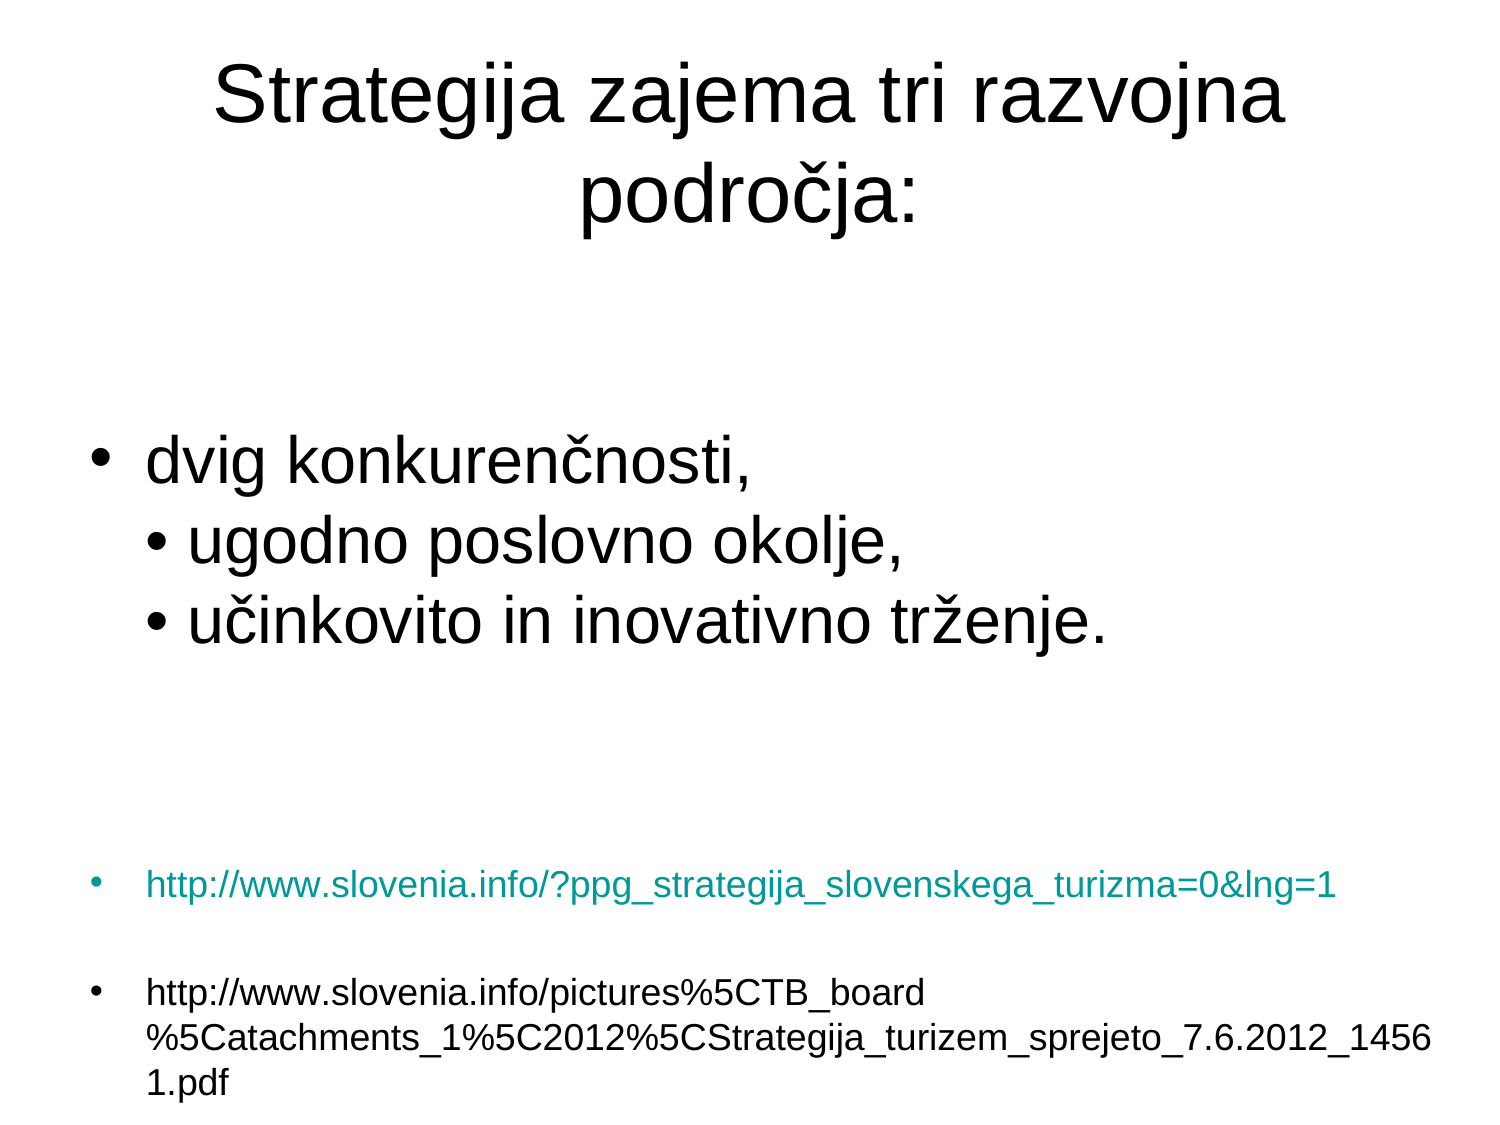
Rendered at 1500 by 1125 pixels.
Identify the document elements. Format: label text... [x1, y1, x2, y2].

title Strategija zajema tri razvojna področja: [75, 31, 1426, 247]
list dvig konkurenčnosti, • ugodno poslovno okolje, • učinkovito in inovativno trženje. http://www.slovenia.info/?ppg_strategija_slovenskega_turizma=0&lng=1 http://www.slovenia.info/pictures%5CTB_board%5Catachments_1%5C2012%5CStrategija_turizem_sprejeto_7.6.2012_14561.pdf [74, 408, 1459, 1125]
